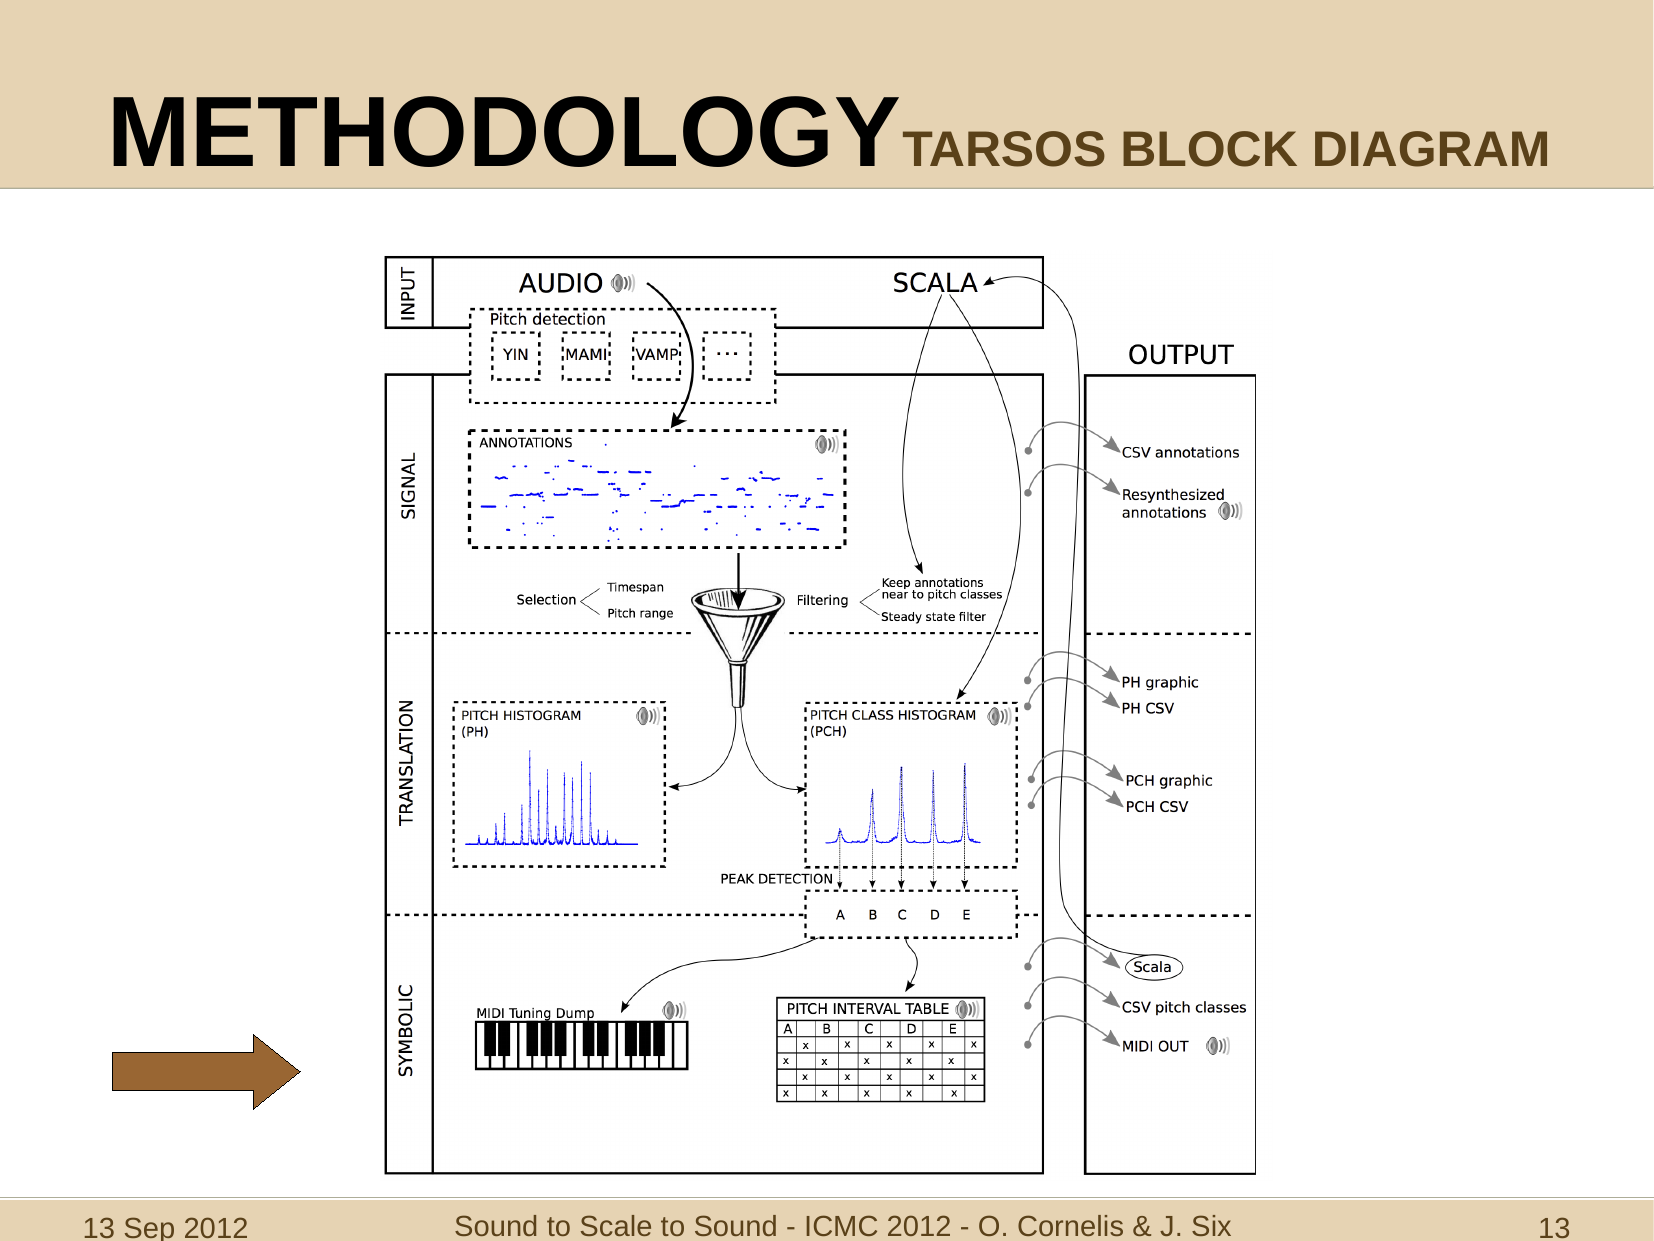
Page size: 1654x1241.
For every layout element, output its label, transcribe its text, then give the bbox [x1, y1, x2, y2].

title METHODOLOGYTARSOS BLOCK DIAGRAM [0, 0, 1654, 188]
picture [380, 250, 1273, 1181]
text_box [112, 1034, 301, 1110]
